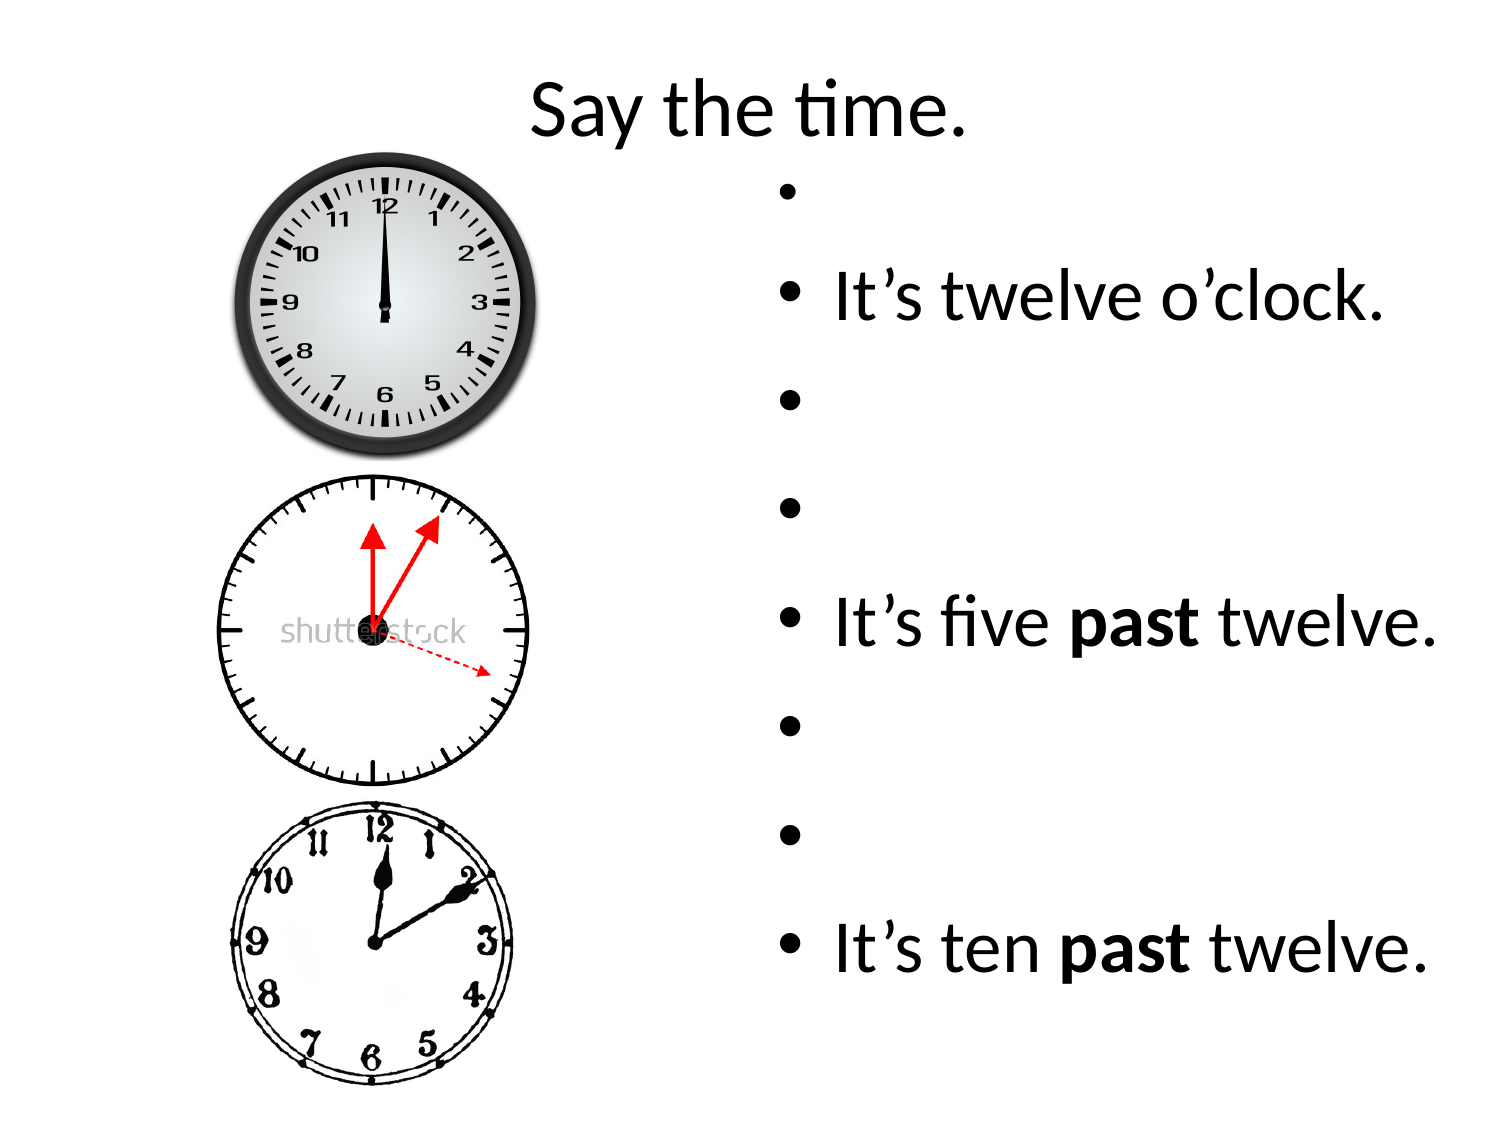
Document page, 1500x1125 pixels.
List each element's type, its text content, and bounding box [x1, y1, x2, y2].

title Say the time. [75, 45, 1426, 161]
list It’s twelve o’clock. It’s five past twelve. It’s ten past twelve. [762, 149, 1483, 1083]
picture [203, 149, 542, 1086]
